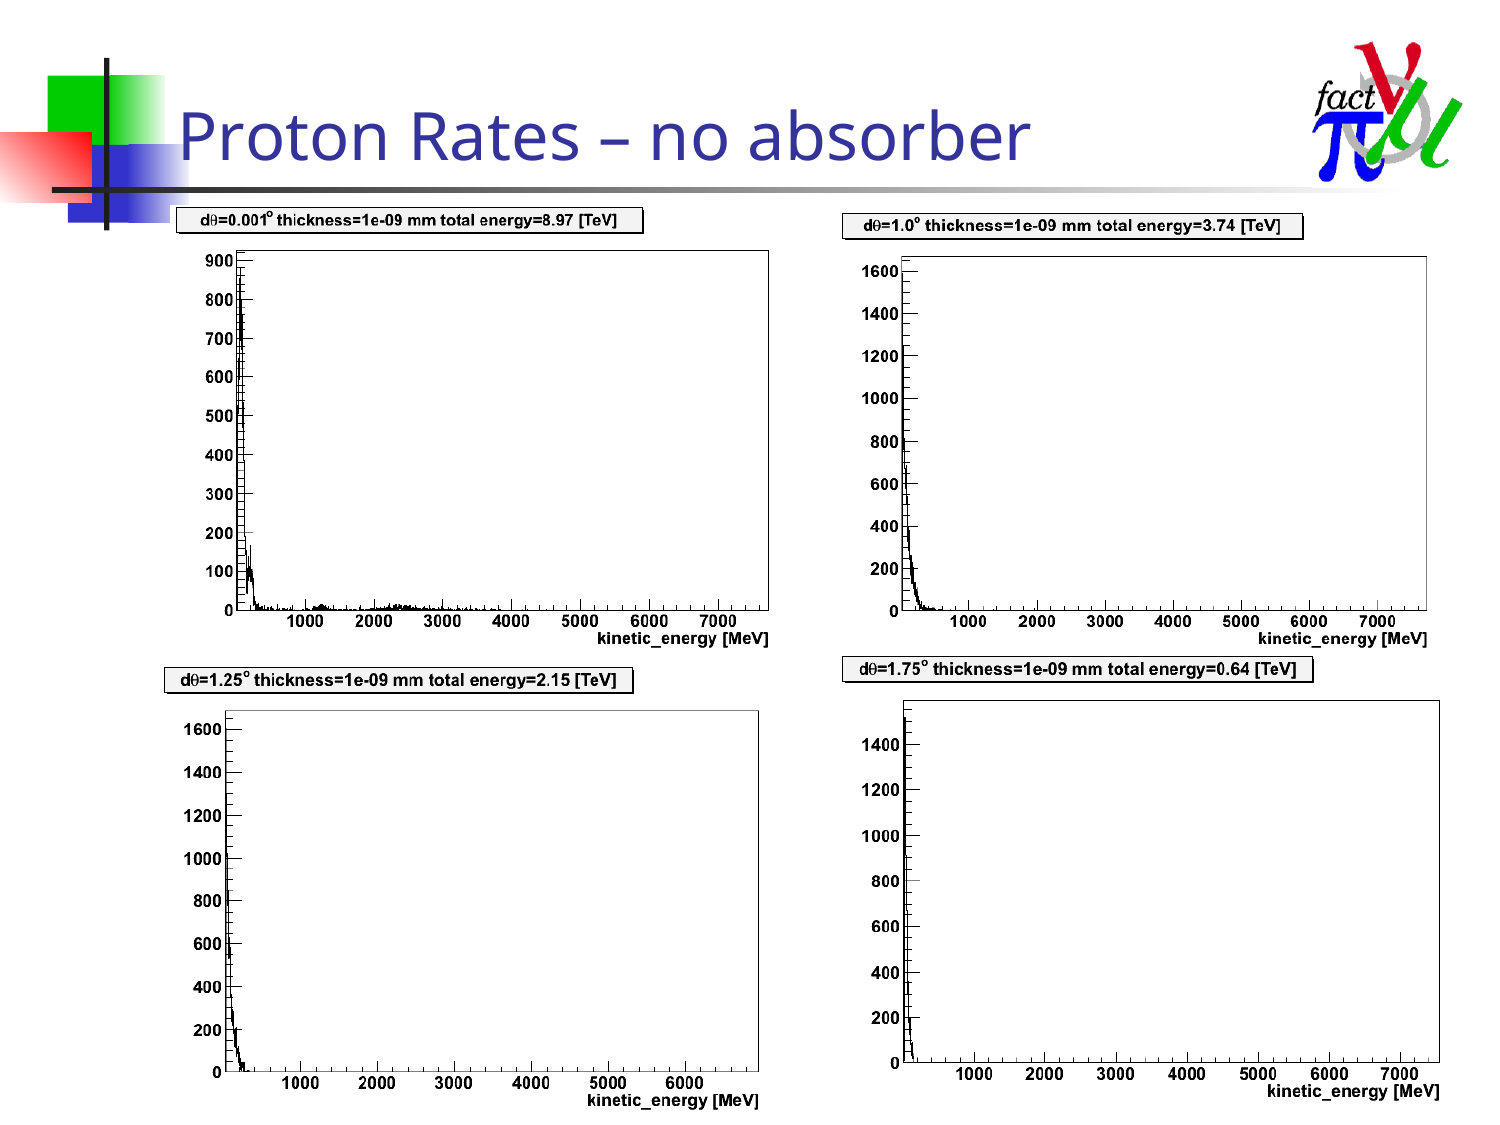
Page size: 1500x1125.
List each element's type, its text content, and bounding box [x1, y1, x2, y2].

picture [170, 205, 834, 655]
picture [158, 665, 825, 1117]
picture [1441, 41, 1463, 188]
title Proton Rates – no absorber [162, 0, 1441, 188]
picture [836, 211, 1500, 1108]
